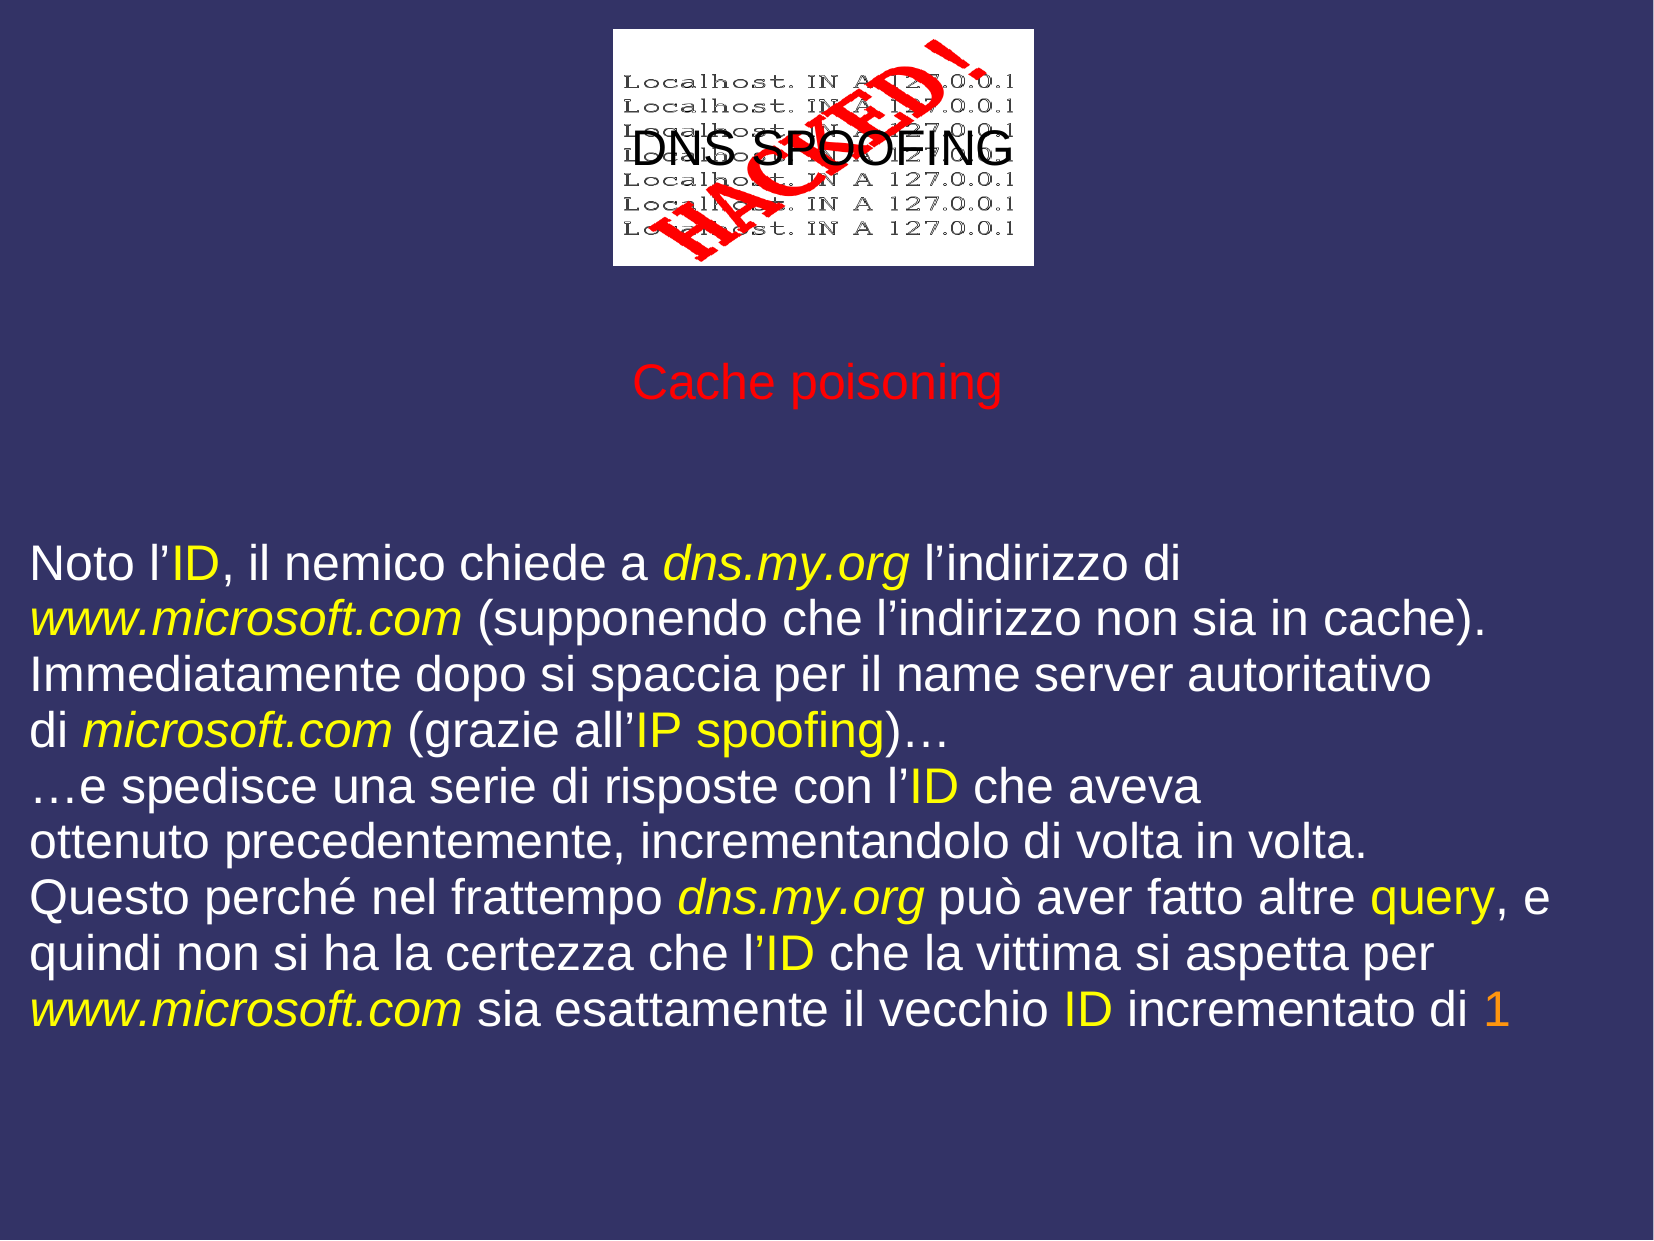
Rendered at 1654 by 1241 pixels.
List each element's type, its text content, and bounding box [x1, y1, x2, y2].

text_box Noto l’ID, il nemico chiede a dns.my.org l’indirizzo di www.microsoft.com (supponendo che l’indirizzo non sia in cache). Immediatamente dopo si spaccia per il name server autoritativo di microsoft.com (grazie all’IP spoofing)… …e spedisce una serie di risposte con l’ID che aveva ottenuto precedentemente, incrementandolo di volta in volta. Questo perché nel frattempo dns.my.org può aver fatto altre query, e quindi non si ha la certezza che l’ID che la vittima si aspetta per www.microsoft.com sia esattamente il vecchio ID incrementato di 1 [29, 534, 1595, 1093]
picture [613, 29, 1034, 266]
text_box Cache poisoning [632, 354, 1004, 411]
